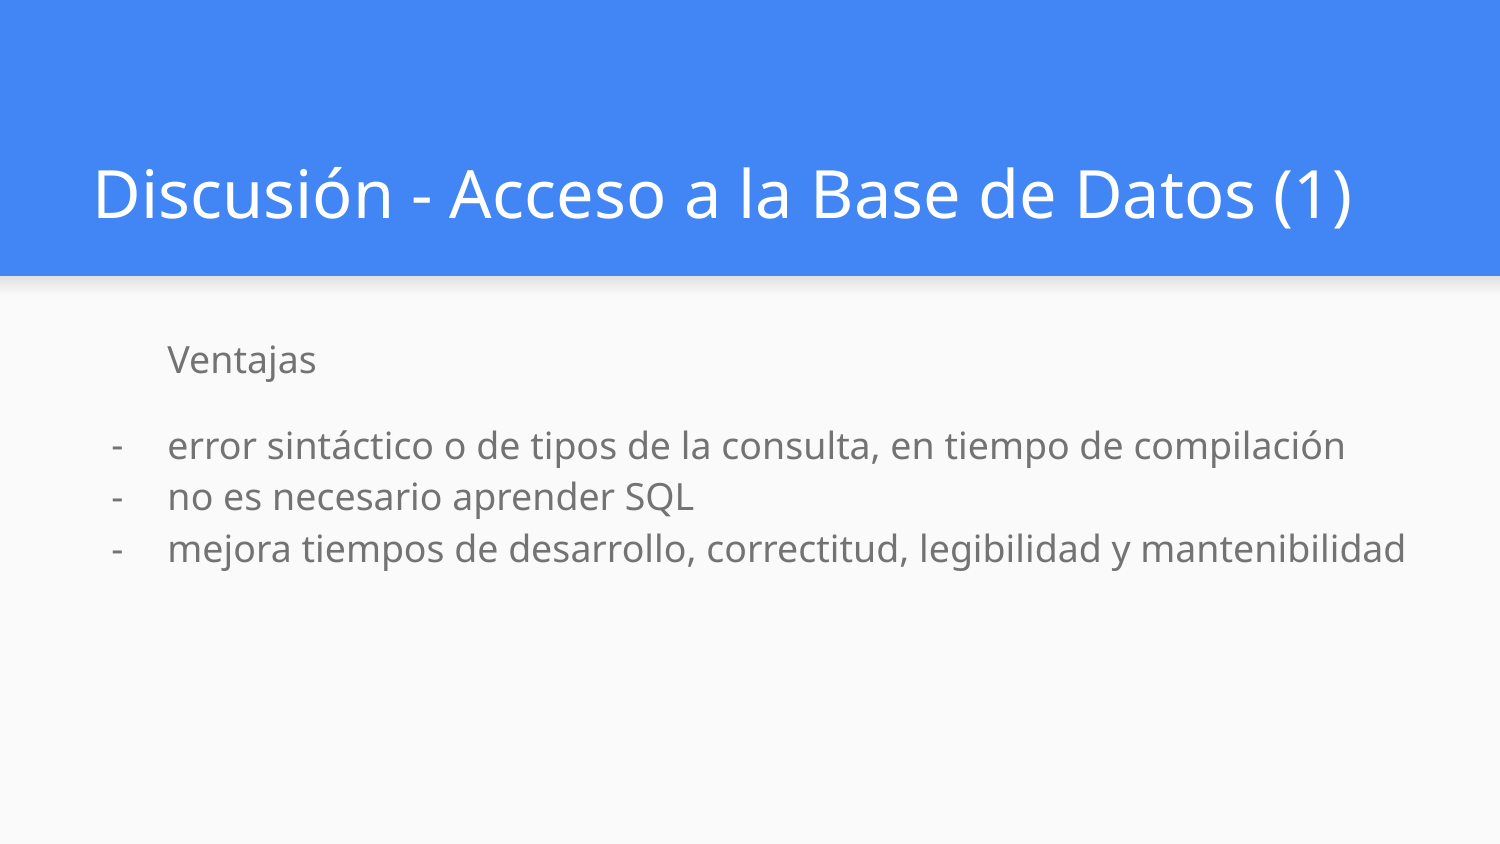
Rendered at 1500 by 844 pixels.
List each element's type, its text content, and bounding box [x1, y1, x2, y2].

list Ventajas error sintáctico o de tipos de la consulta, en tiempo de compilación no es necesario aprender SQL mejora tiempos de desarrollo, correctitud, legibilidad y mantenibilidad [77, 314, 1427, 760]
title Discusión - Acceso a la Base de Datos (1) [77, 121, 1427, 248]
